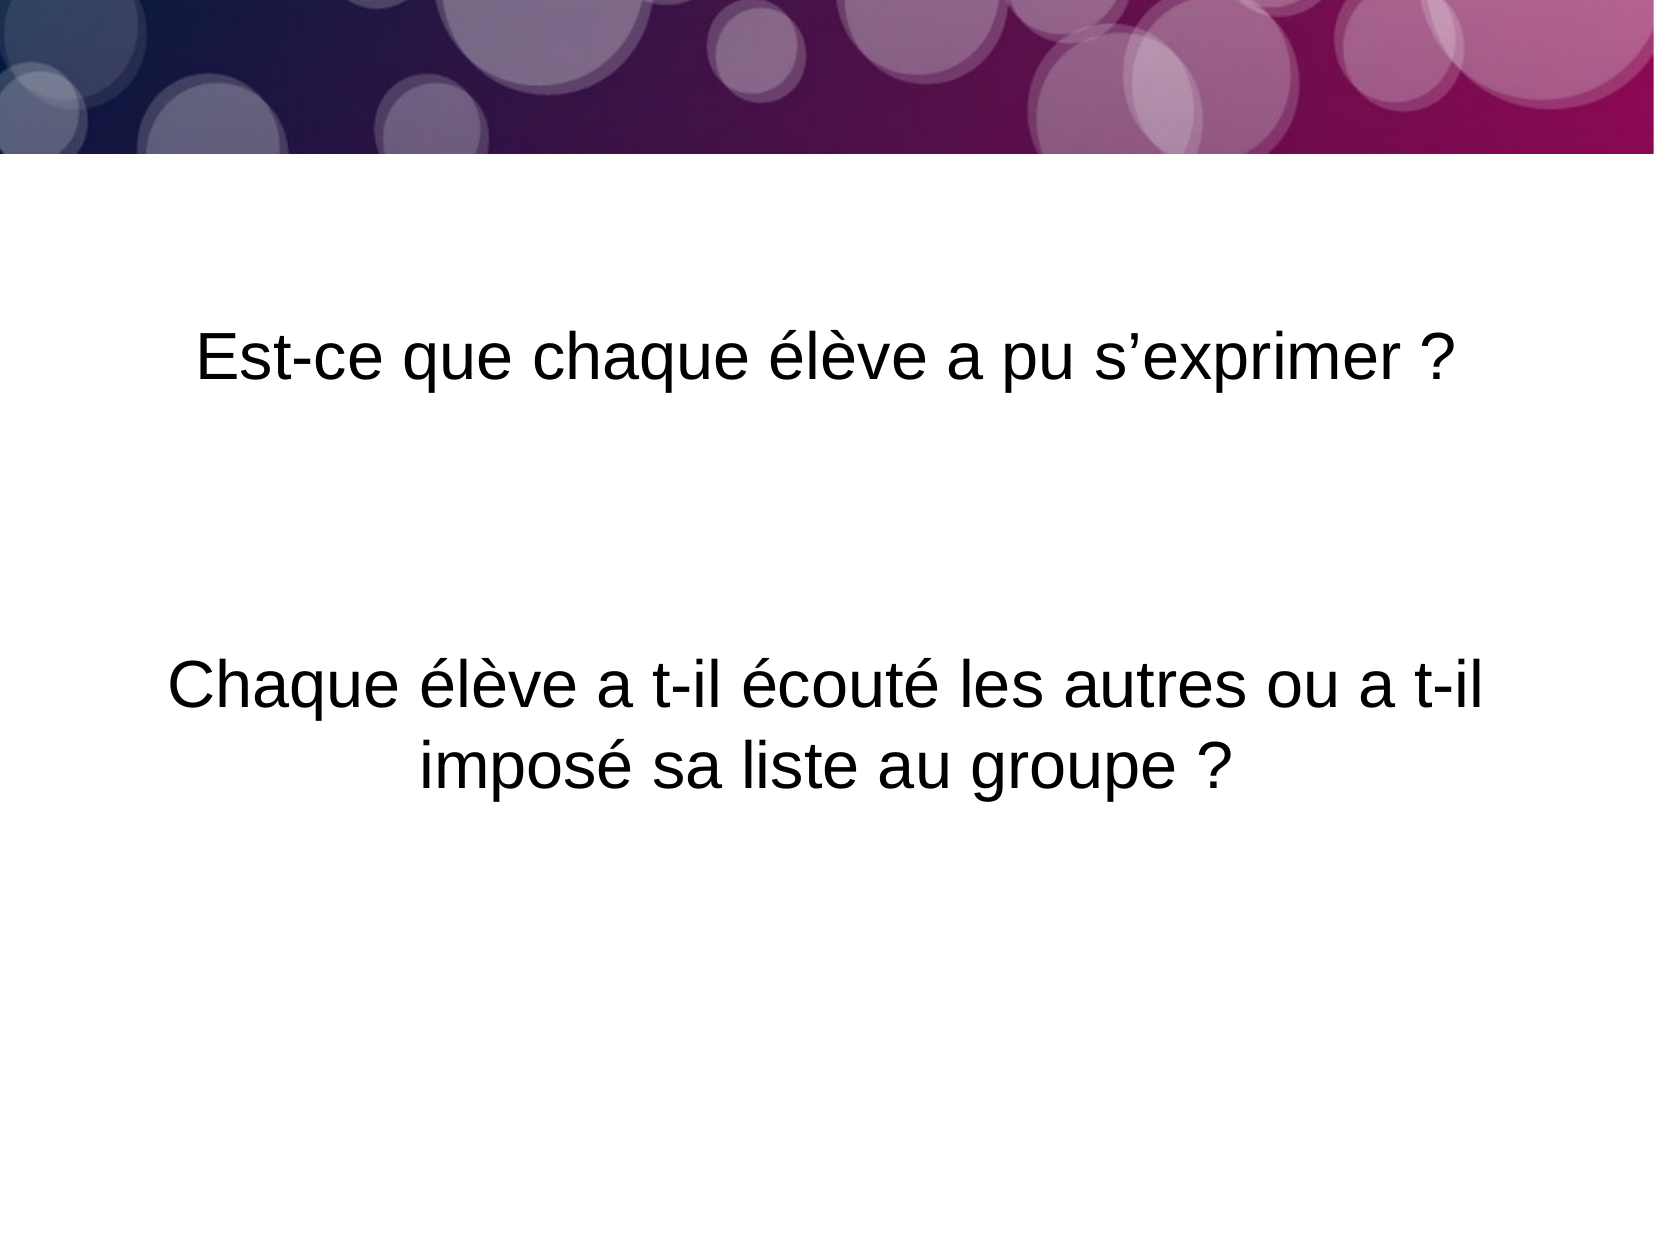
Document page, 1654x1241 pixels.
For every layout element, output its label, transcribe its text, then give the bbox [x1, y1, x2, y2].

subtitle Est-ce que chaque élève a pu s’exprimer ? Chaque élève a t-il écouté les autres ou a t-il imposé sa liste au groupe ? [82, 159, 1571, 955]
